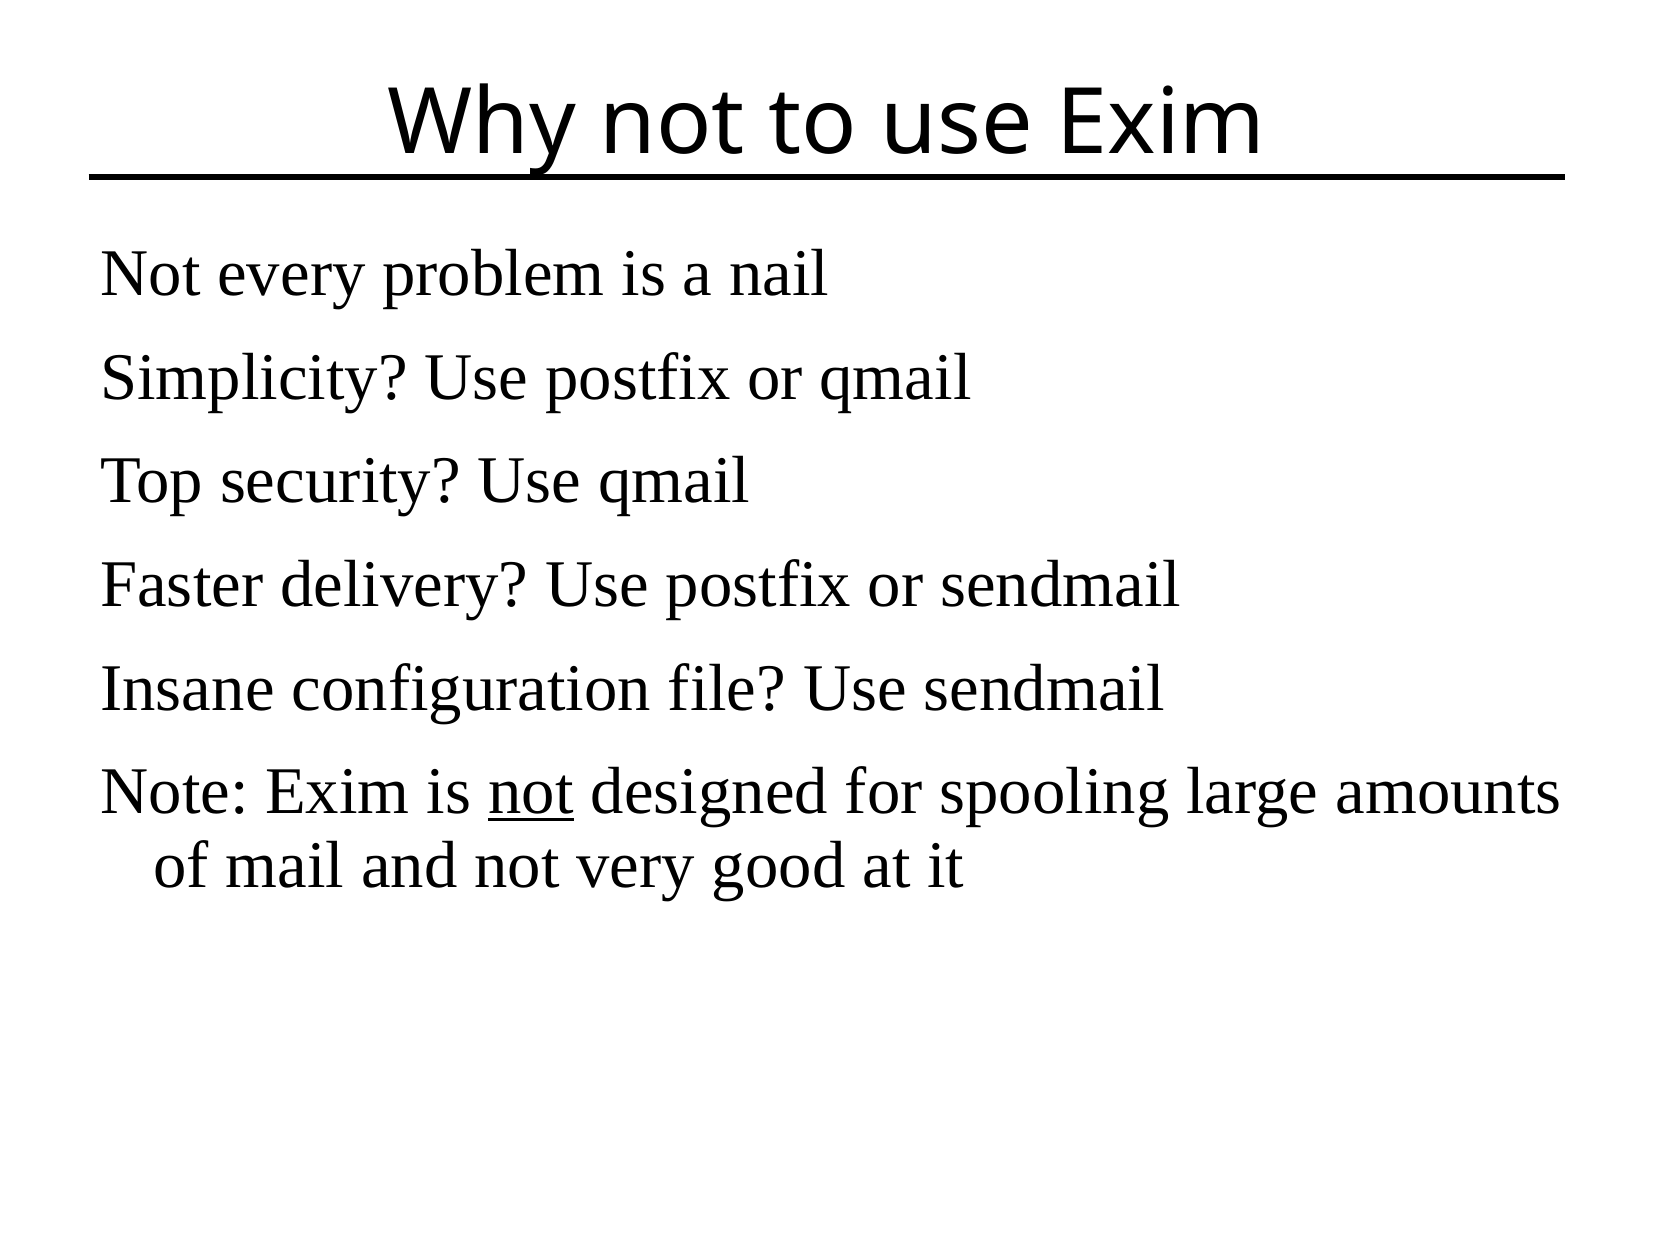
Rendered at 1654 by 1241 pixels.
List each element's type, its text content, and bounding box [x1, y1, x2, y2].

list Not every problem is a nail Simplicity? Use postfix or qmail Top security? Use qmail Faster delivery? Use postfix or sendmail Insane configuration file? Use sendmail Note: Exim is not designed for spooling large amounts of mail and not very good at it [82, 236, 1571, 1123]
title Why not to use Exim [82, 29, 1571, 207]
